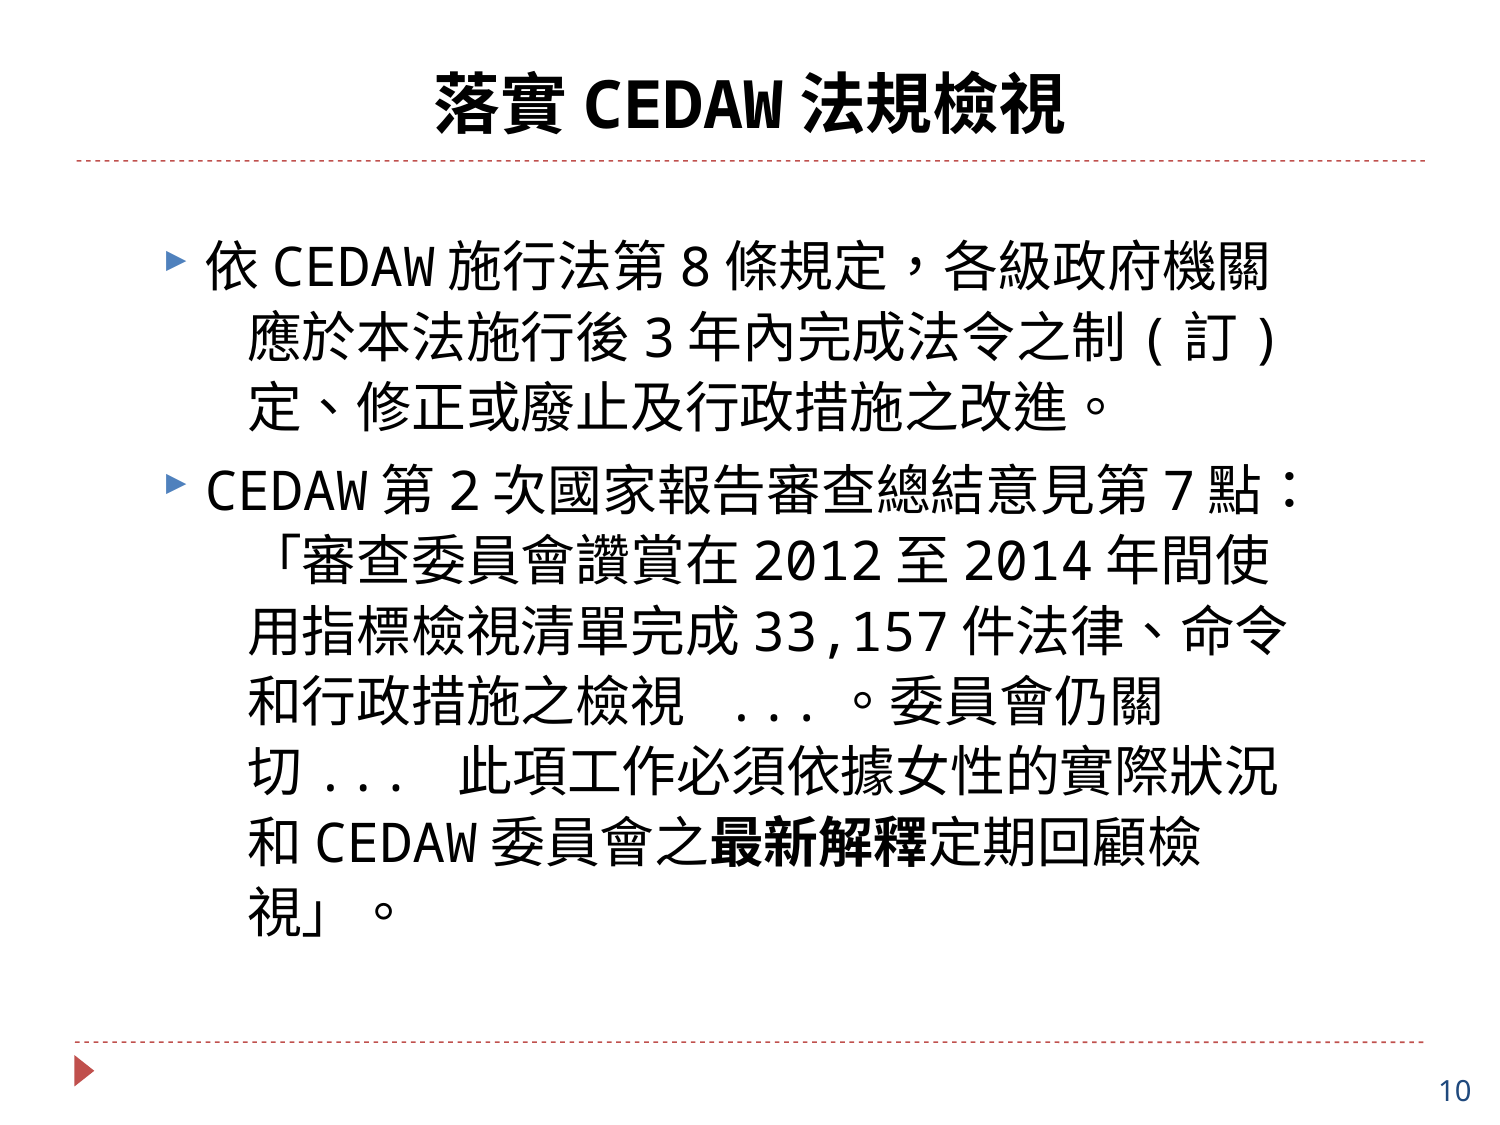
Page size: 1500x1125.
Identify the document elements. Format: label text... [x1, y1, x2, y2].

title 落實CEDAW法規檢視 [75, 24, 1426, 150]
text_box 10 [1423, 1065, 1500, 1125]
list 依CEDAW施行法第8條規定，各級政府機關應於本法施行後3年內完成法令之制(訂)定、修正或廢止及行政措施之改進。 CEDAW第2次國家報告審查總結意見第7點：「審查委員會讚賞在2012至2014年間使用指標檢視清單完成33,157件法律、命令和行政措施之檢視 ...。委員會仍關切... 此項工作必須依據女性的實際狀況和CEDAW委員會之最新解釋定期回顧檢視」。 [147, 219, 1317, 953]
